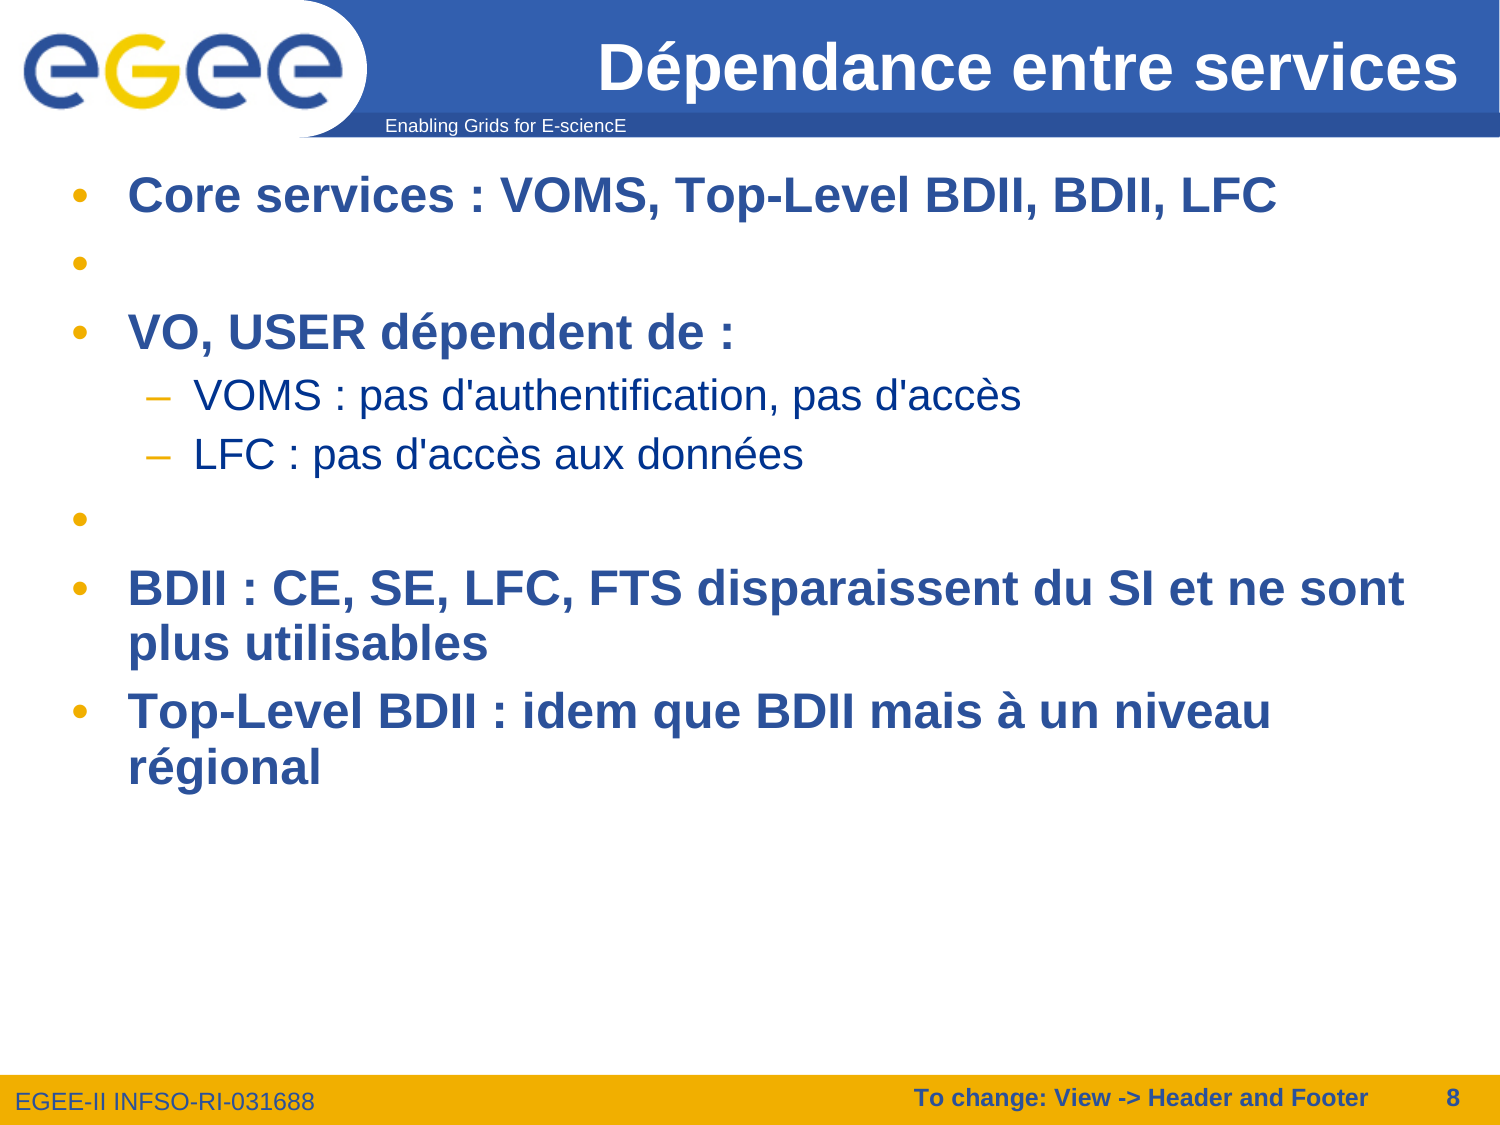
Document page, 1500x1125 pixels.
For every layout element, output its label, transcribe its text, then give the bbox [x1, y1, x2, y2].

title Dépendance entre services [369, 0, 1475, 156]
picture [18, 30, 349, 112]
list Core services : VOMS, Top-Level BDII, BDII, LFC VO, USER dépendent de : VOMS : pas d'authentification, pas d'accès LFC : pas d'accès aux données BDII : CE, SE, LFC, FTS disparaissent du SI et ne sont plus utilisables Top-Level BDII : idem que BDII mais à un niveau régional [56, 159, 1466, 1052]
